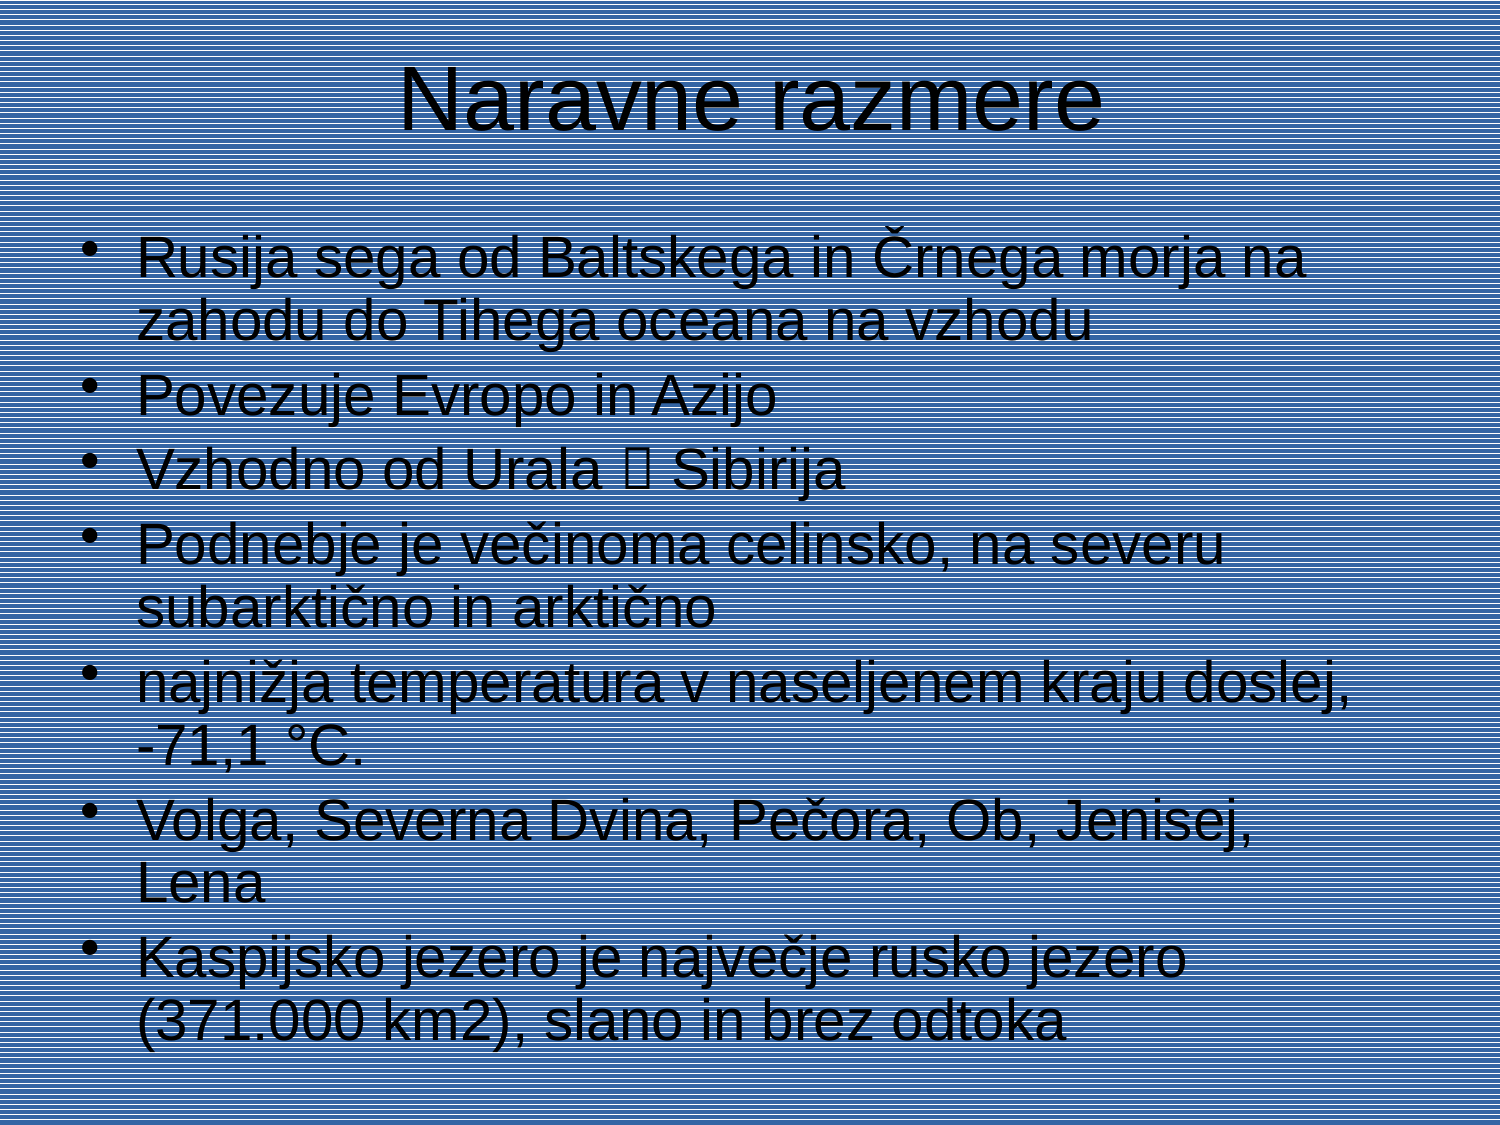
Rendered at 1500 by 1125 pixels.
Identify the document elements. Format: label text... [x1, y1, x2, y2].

list Rusija sega od Baltskega in Črnega morja na zahodu do Tihega oceana na vzhodu Povezuje Evropo in Azijo Vzhodno od Urala  Sibirija Podnebje je večinoma celinsko, na severu subarktično in arktično najnižja temperatura v naseljenem kraju doslej, -71,1 °C. Volga, Severna Dvina, Pečora, Ob, Jenisej, Lena Kaspijsko jezero je največje rusko jezero (371.000 km2), slano in brez odtoka [64, 220, 1415, 1083]
title Naravne razmere [76, 0, 1427, 188]
